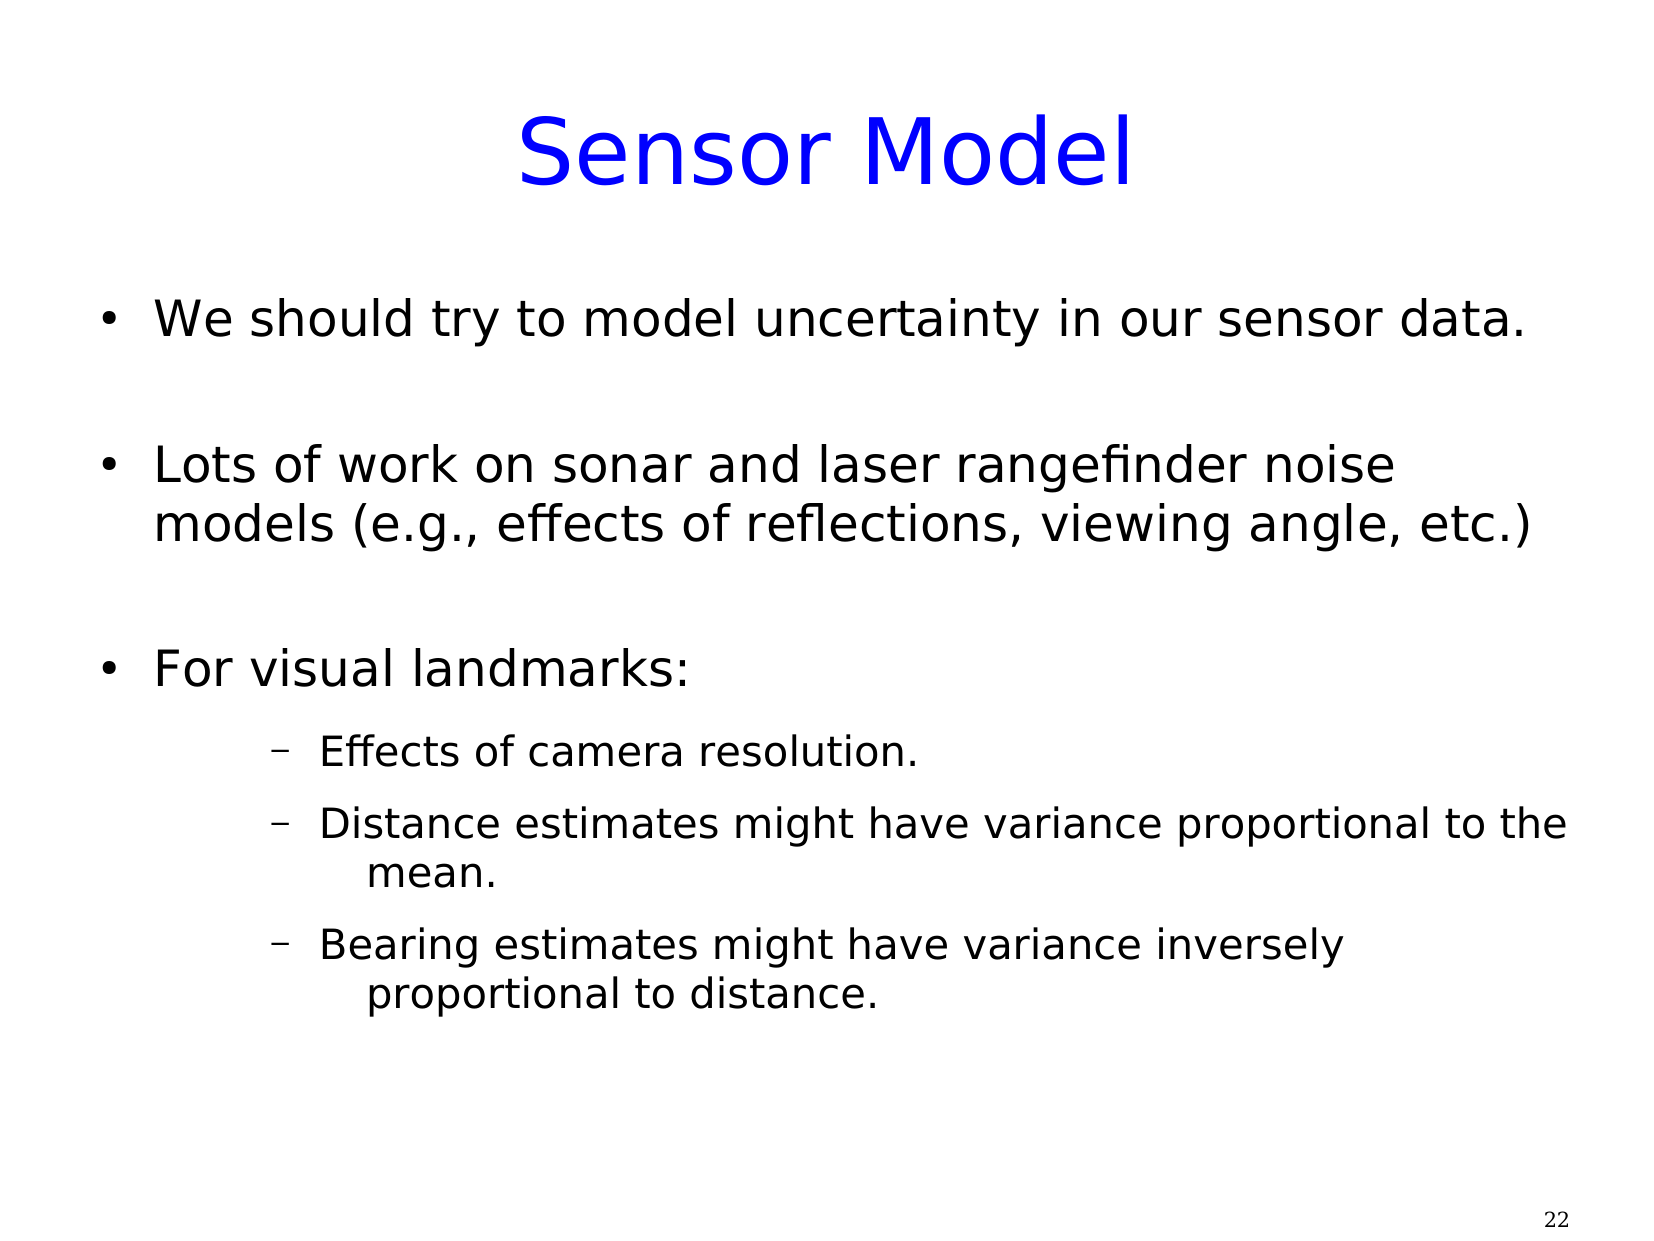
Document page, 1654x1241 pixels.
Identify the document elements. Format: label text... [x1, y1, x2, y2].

list We should try to model uncertainty in our sensor data. Lots of work on sonar and laser rangefinder noise models (e.g., effects of reflections, viewing angle, etc.) For visual landmarks: Effects of camera resolution. Distance estimates might have variance proportional to the mean. Bearing estimates might have variance inversely proportional to distance. [82, 290, 1571, 1105]
title Sensor Model [82, 49, 1571, 257]
